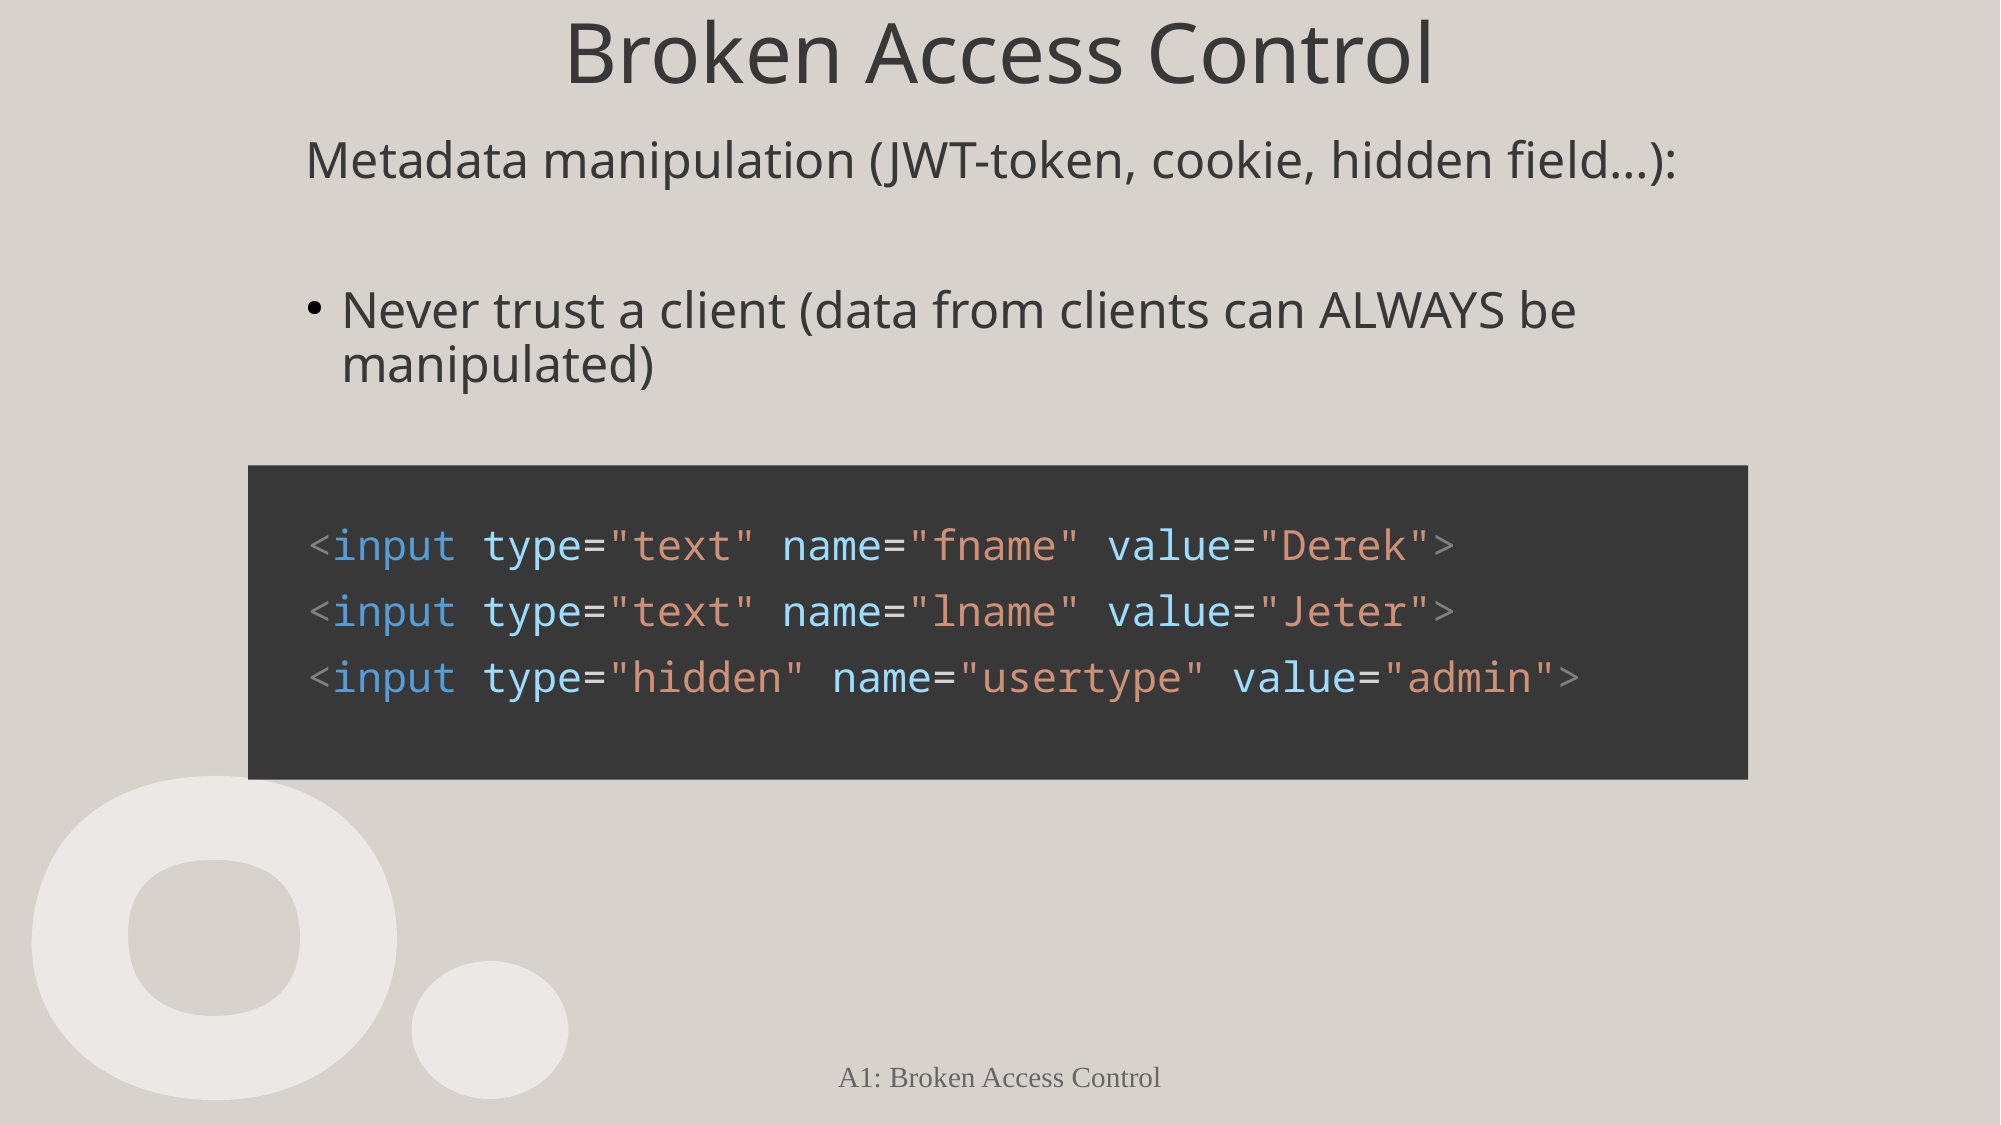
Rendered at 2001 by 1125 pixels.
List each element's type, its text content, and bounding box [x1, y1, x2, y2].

title Broken Access Control [0, 0, 2000, 114]
list Metadata manipulation (JWT-token, cookie, hidden field…): Never trust a client (data from clients can ALWAYS be manipulated) [188, 114, 1796, 807]
footer A1: Broken Access Control [662, 1045, 1338, 1106]
list <input type="text" name="fname" value="Derek"> <input type="text" name="lname" value="Jeter"> <input type="hidden" name="usertype" value="admin"> [248, 465, 1749, 780]
